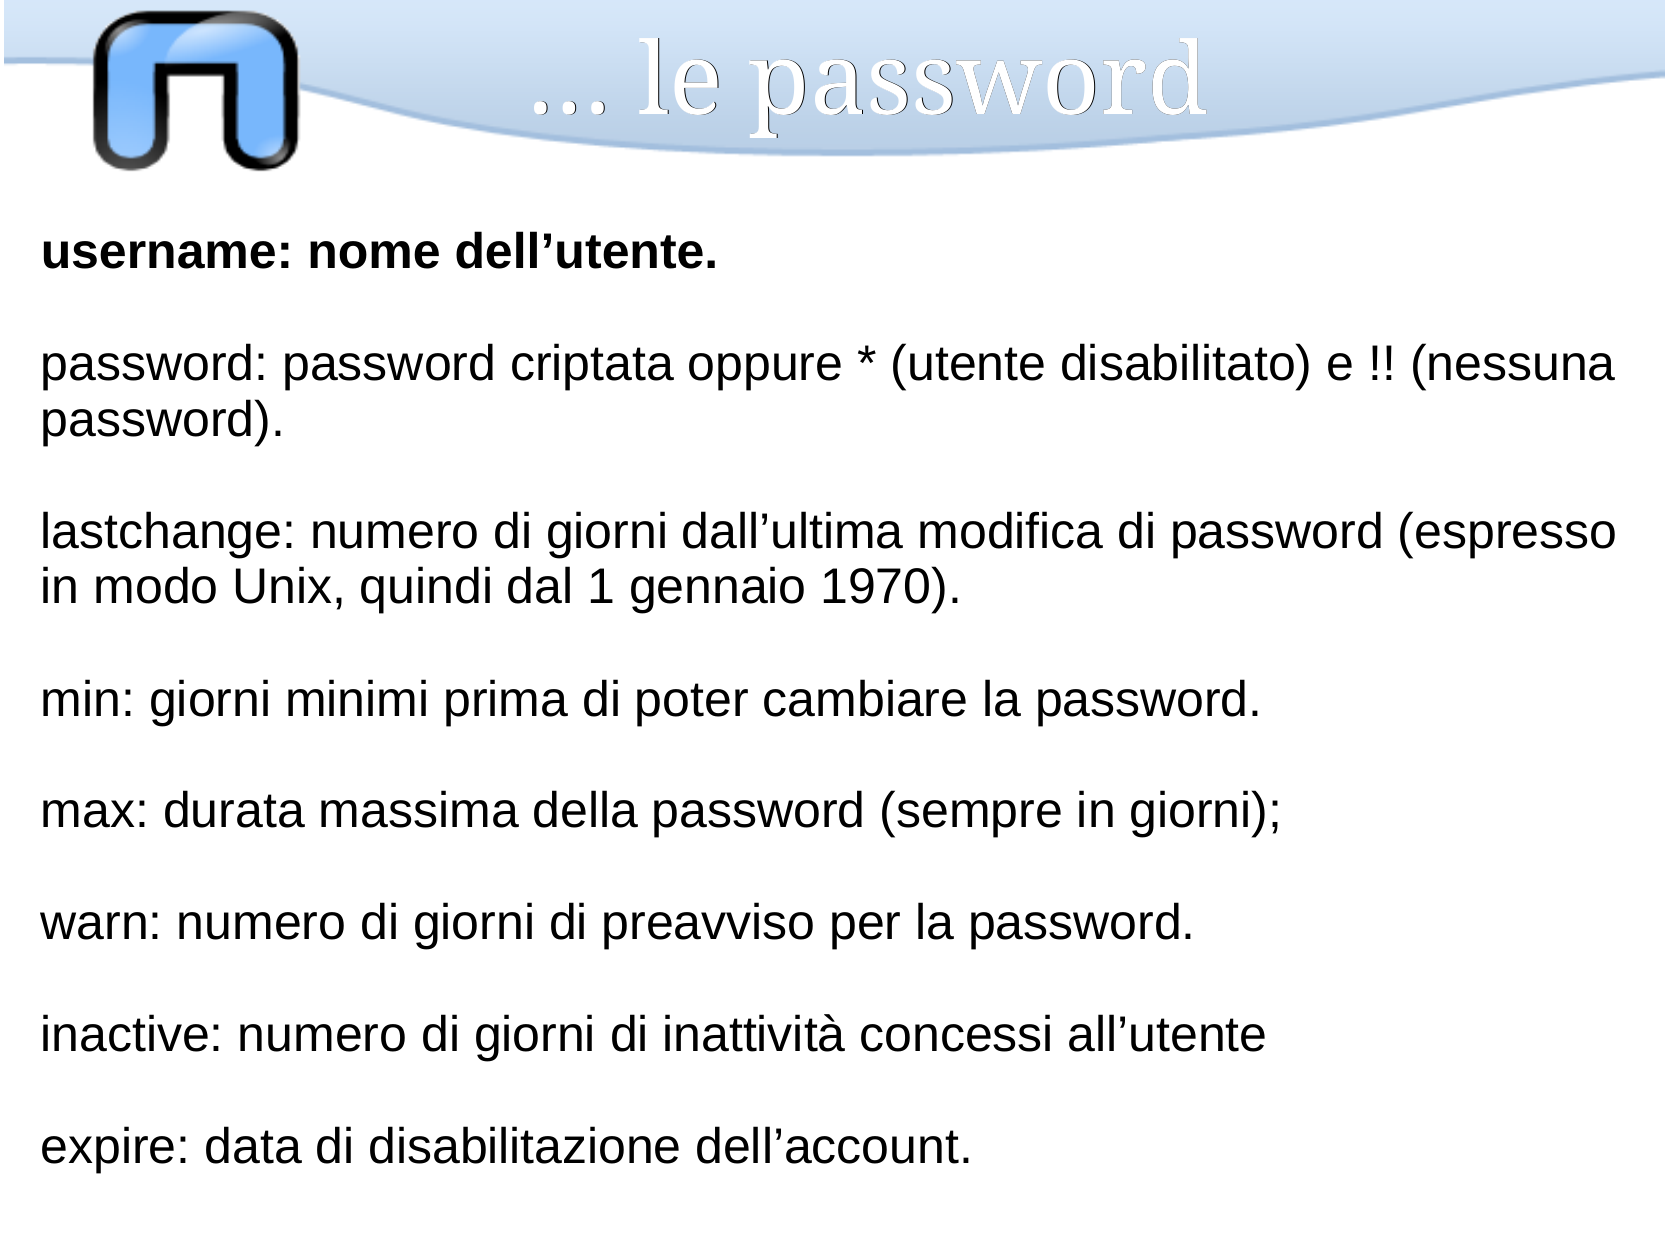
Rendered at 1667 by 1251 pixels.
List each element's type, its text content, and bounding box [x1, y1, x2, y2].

text_box … le password [511, 0, 1566, 271]
picture [0, 0, 511, 1251]
picture [1566, 0, 1667, 1251]
list username: nome dell’utente. password: password criptata oppure * (utente disabilitato) e !! (nessuna password). lastchange: numero di giorni dall’ultima modifica di password (espresso in modo Unix, quindi dal 1 gennaio 1970). min: giorni minimi prima di poter cambiare la password. max: durata massima della password (sempre in giorni); warn: numero di giorni di preavviso per la password. inactive: numero di giorni di inattività concessi all’utente expire: data di disabilitazione dell’account. [34, 217, 1636, 1251]
